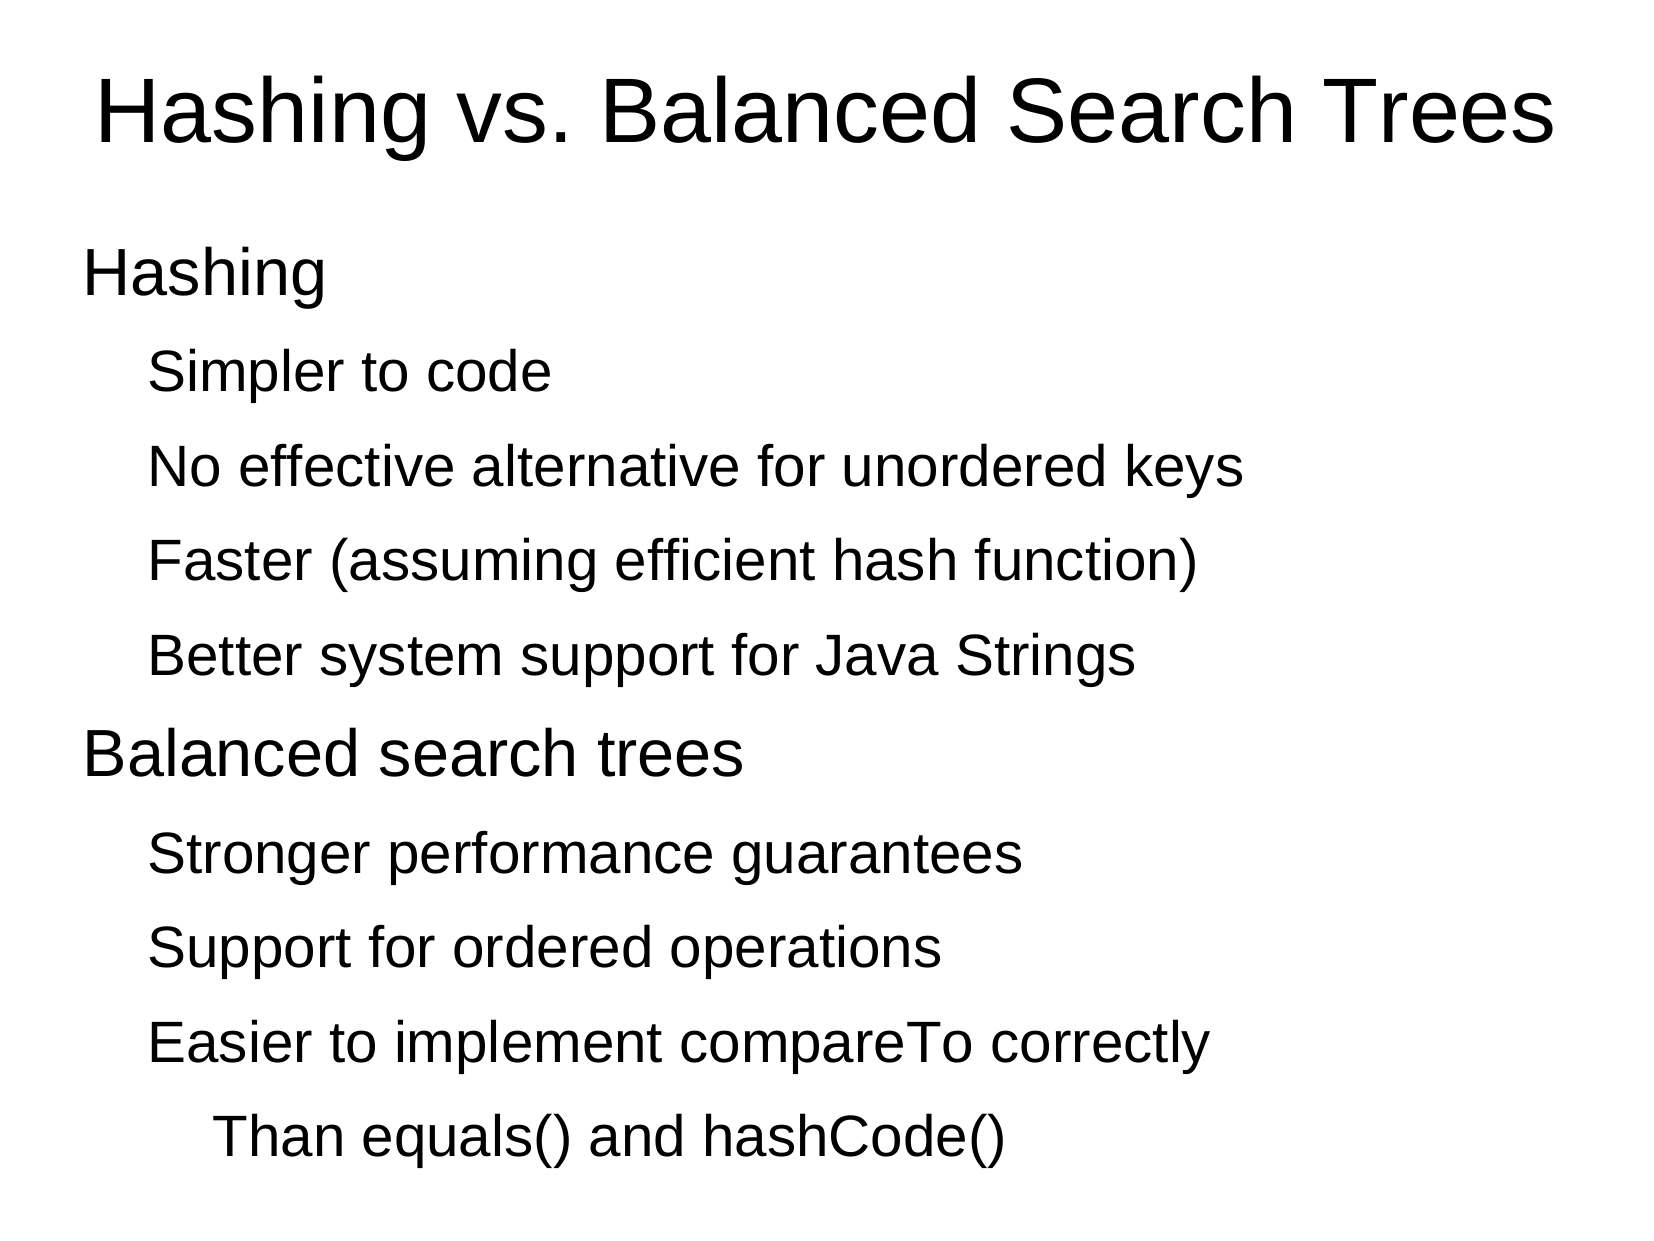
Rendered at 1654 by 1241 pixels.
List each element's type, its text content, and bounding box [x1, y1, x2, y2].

title Hashing vs. Balanced Search Trees [82, 8, 1571, 216]
list Hashing Simpler to code No effective alternative for unordered keys Faster (assuming efficient hash function) Better system support for Java Strings Balanced search trees Stronger performance guarantees Support for ordered operations Easier to implement compareTo correctly Than equals() and hashCode() [82, 231, 1571, 1164]
